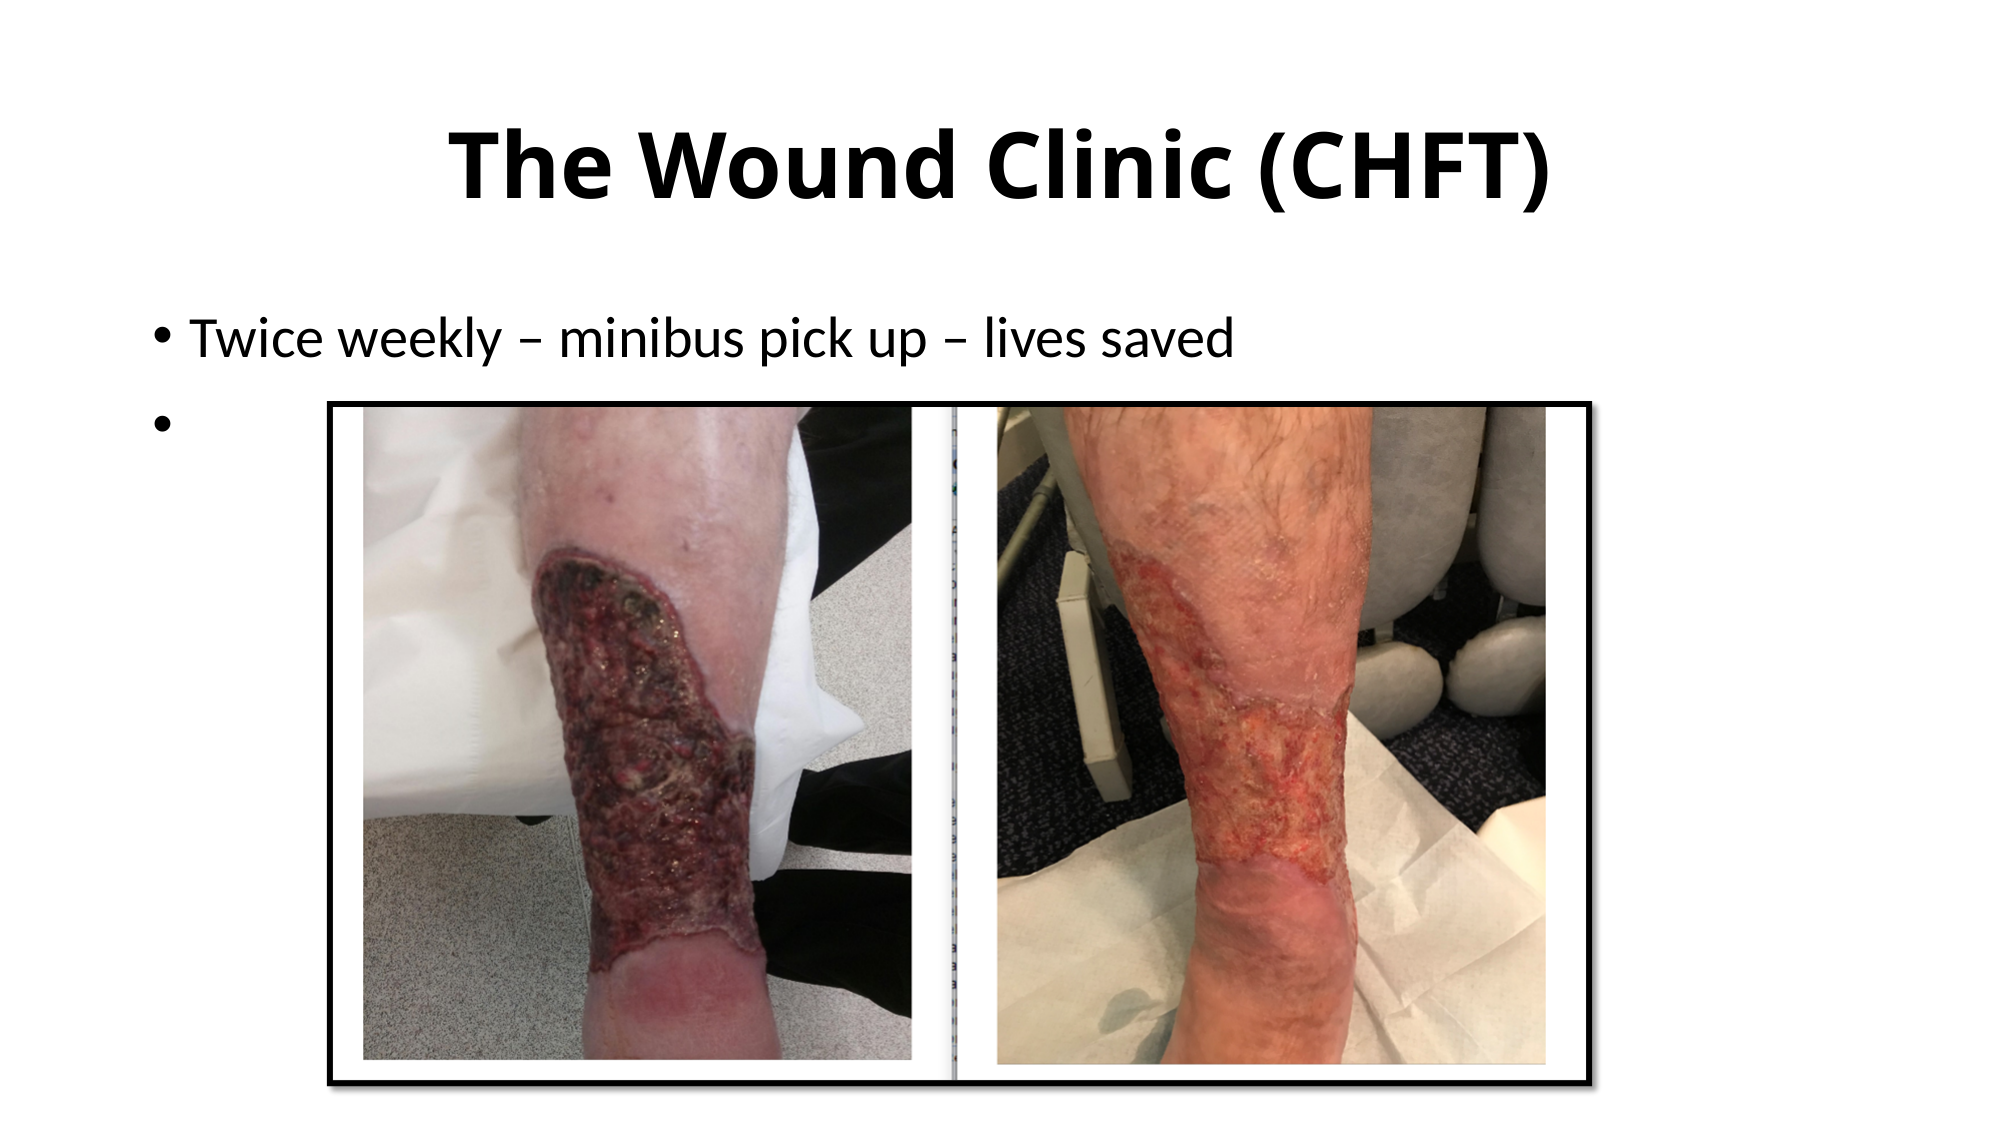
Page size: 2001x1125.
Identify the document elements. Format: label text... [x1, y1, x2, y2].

list Twice weekly – minibus pick up – lives saved [137, 299, 1863, 1014]
title The Wound Clinic (CHFT) [137, 59, 1863, 278]
picture [322, 396, 1605, 1099]
